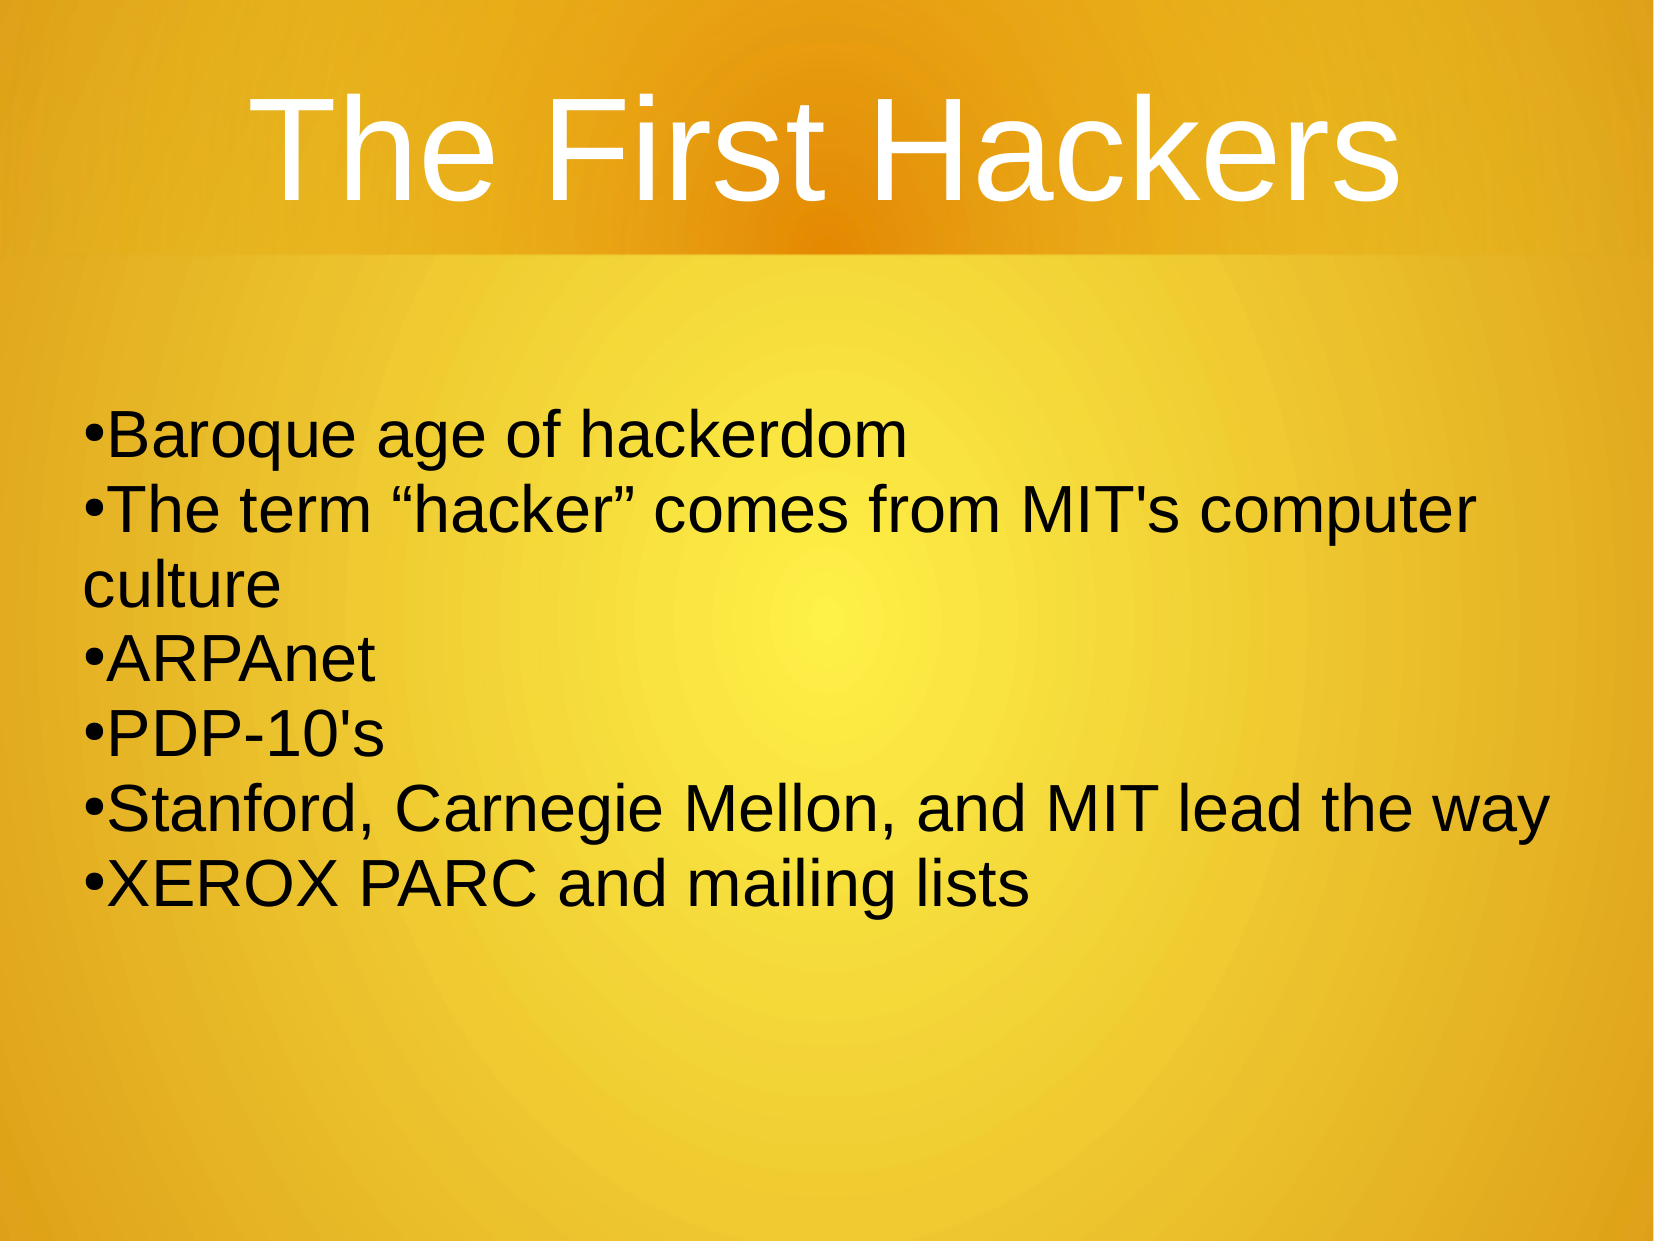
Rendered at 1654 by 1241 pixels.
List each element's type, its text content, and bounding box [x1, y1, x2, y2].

picture [0, 0, 1654, 1241]
title The First Hackers [82, 47, 1571, 252]
subtitle Baroque age of hackerdom The term “hacker” comes from MIT's computer culture ARPAnet PDP-10's Stanford, Carnegie Mellon, and MIT lead the way XEROX PARC and mailing lists [82, 299, 1571, 1019]
